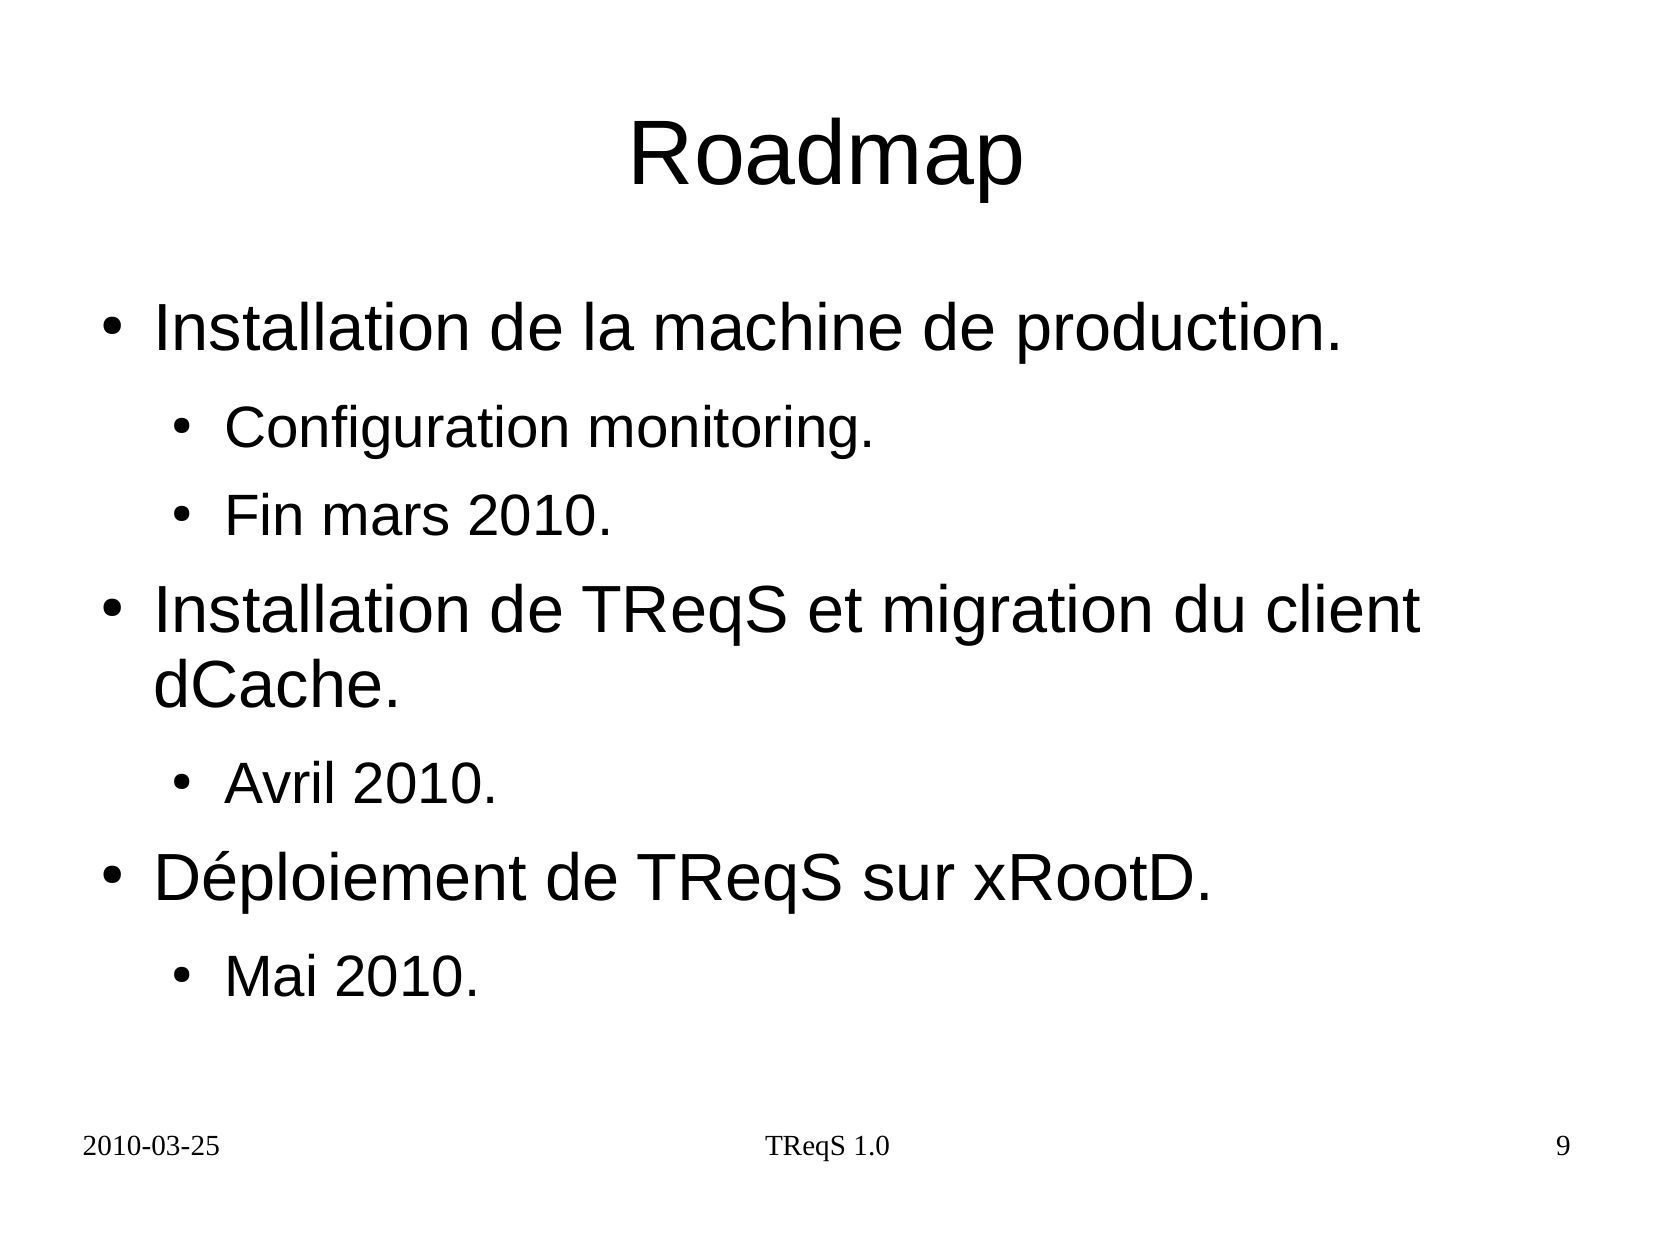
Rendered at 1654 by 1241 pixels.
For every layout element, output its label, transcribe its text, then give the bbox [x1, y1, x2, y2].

list Installation de la machine de production. Configuration monitoring. Fin mars 2010. Installation de TReqS et migration du client dCache. Avril 2010. Déploiement de TReqS sur xRootD. Mai 2010. [82, 290, 1571, 1109]
title Roadmap [82, 49, 1571, 257]
